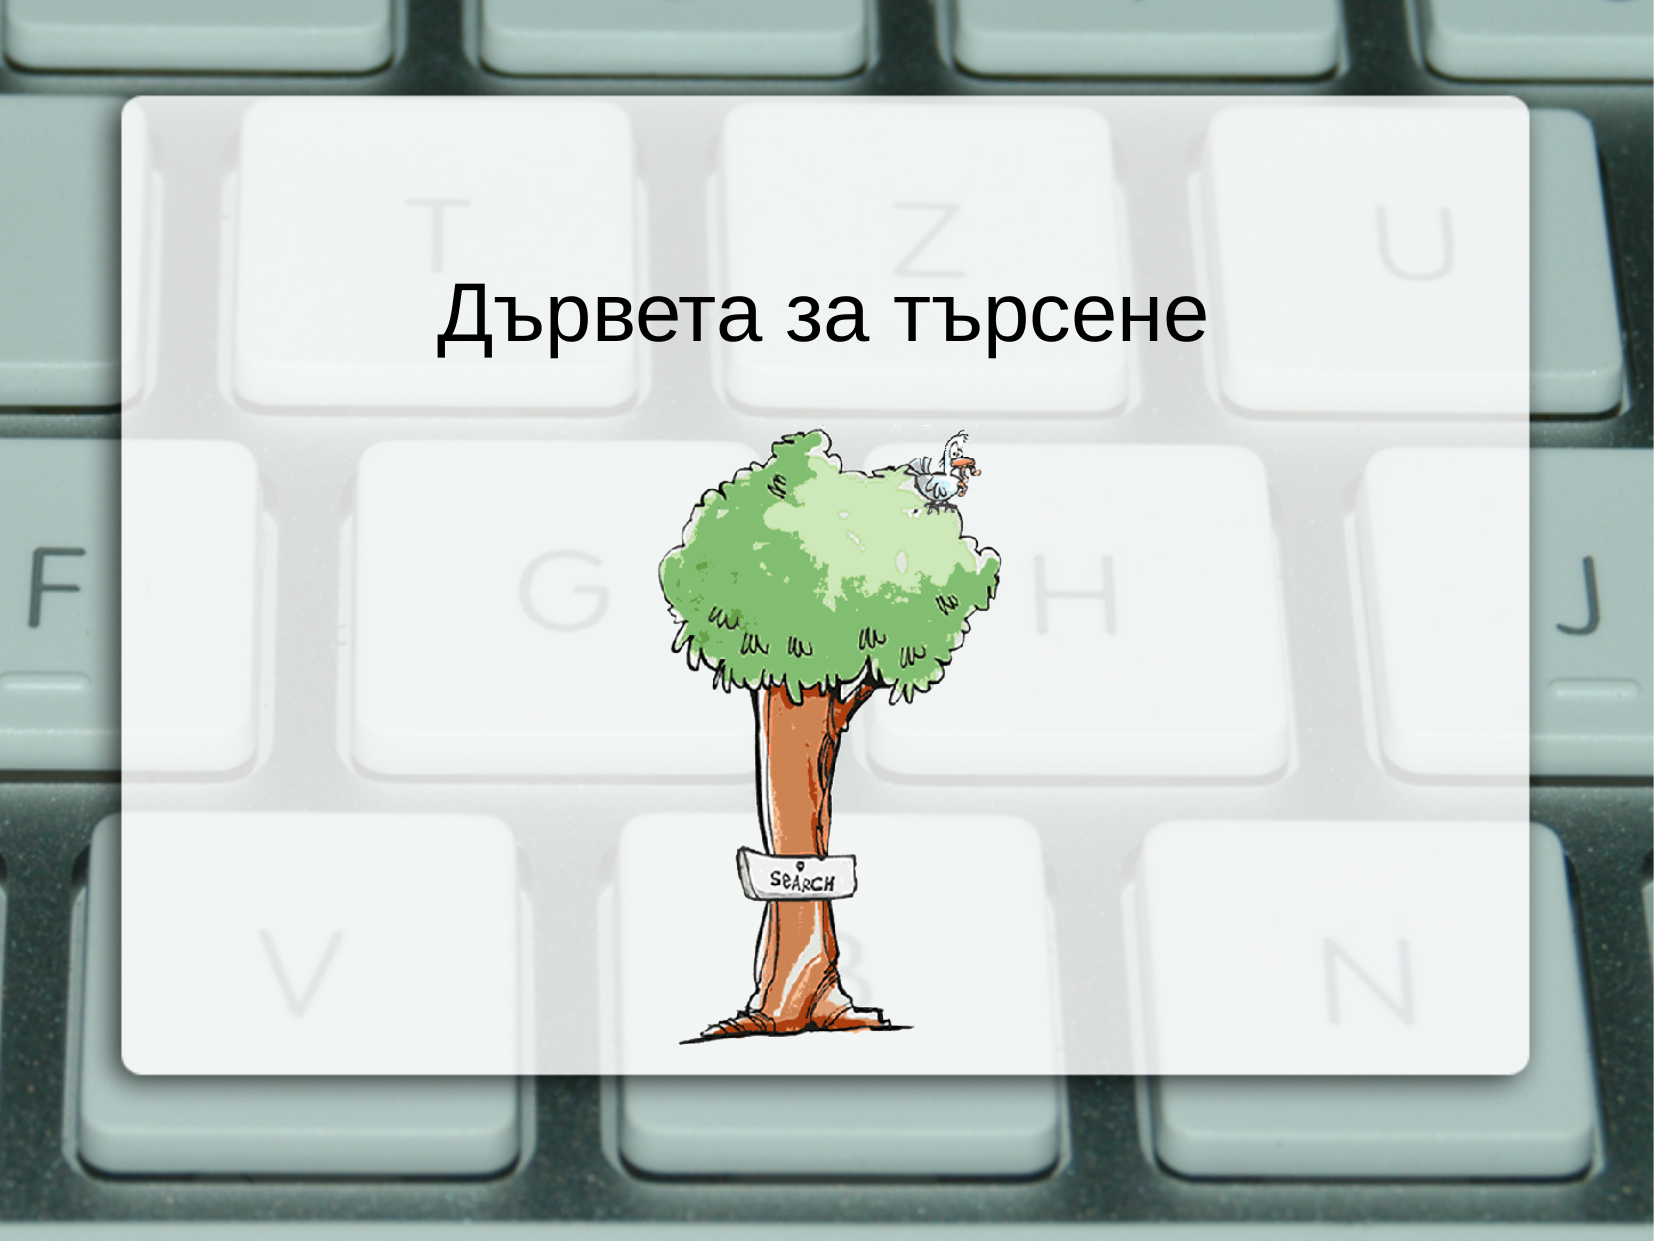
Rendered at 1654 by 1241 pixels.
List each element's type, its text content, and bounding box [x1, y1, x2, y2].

subtitle Дървета за търсене [141, 188, 1506, 438]
picture [0, 0, 1654, 1241]
